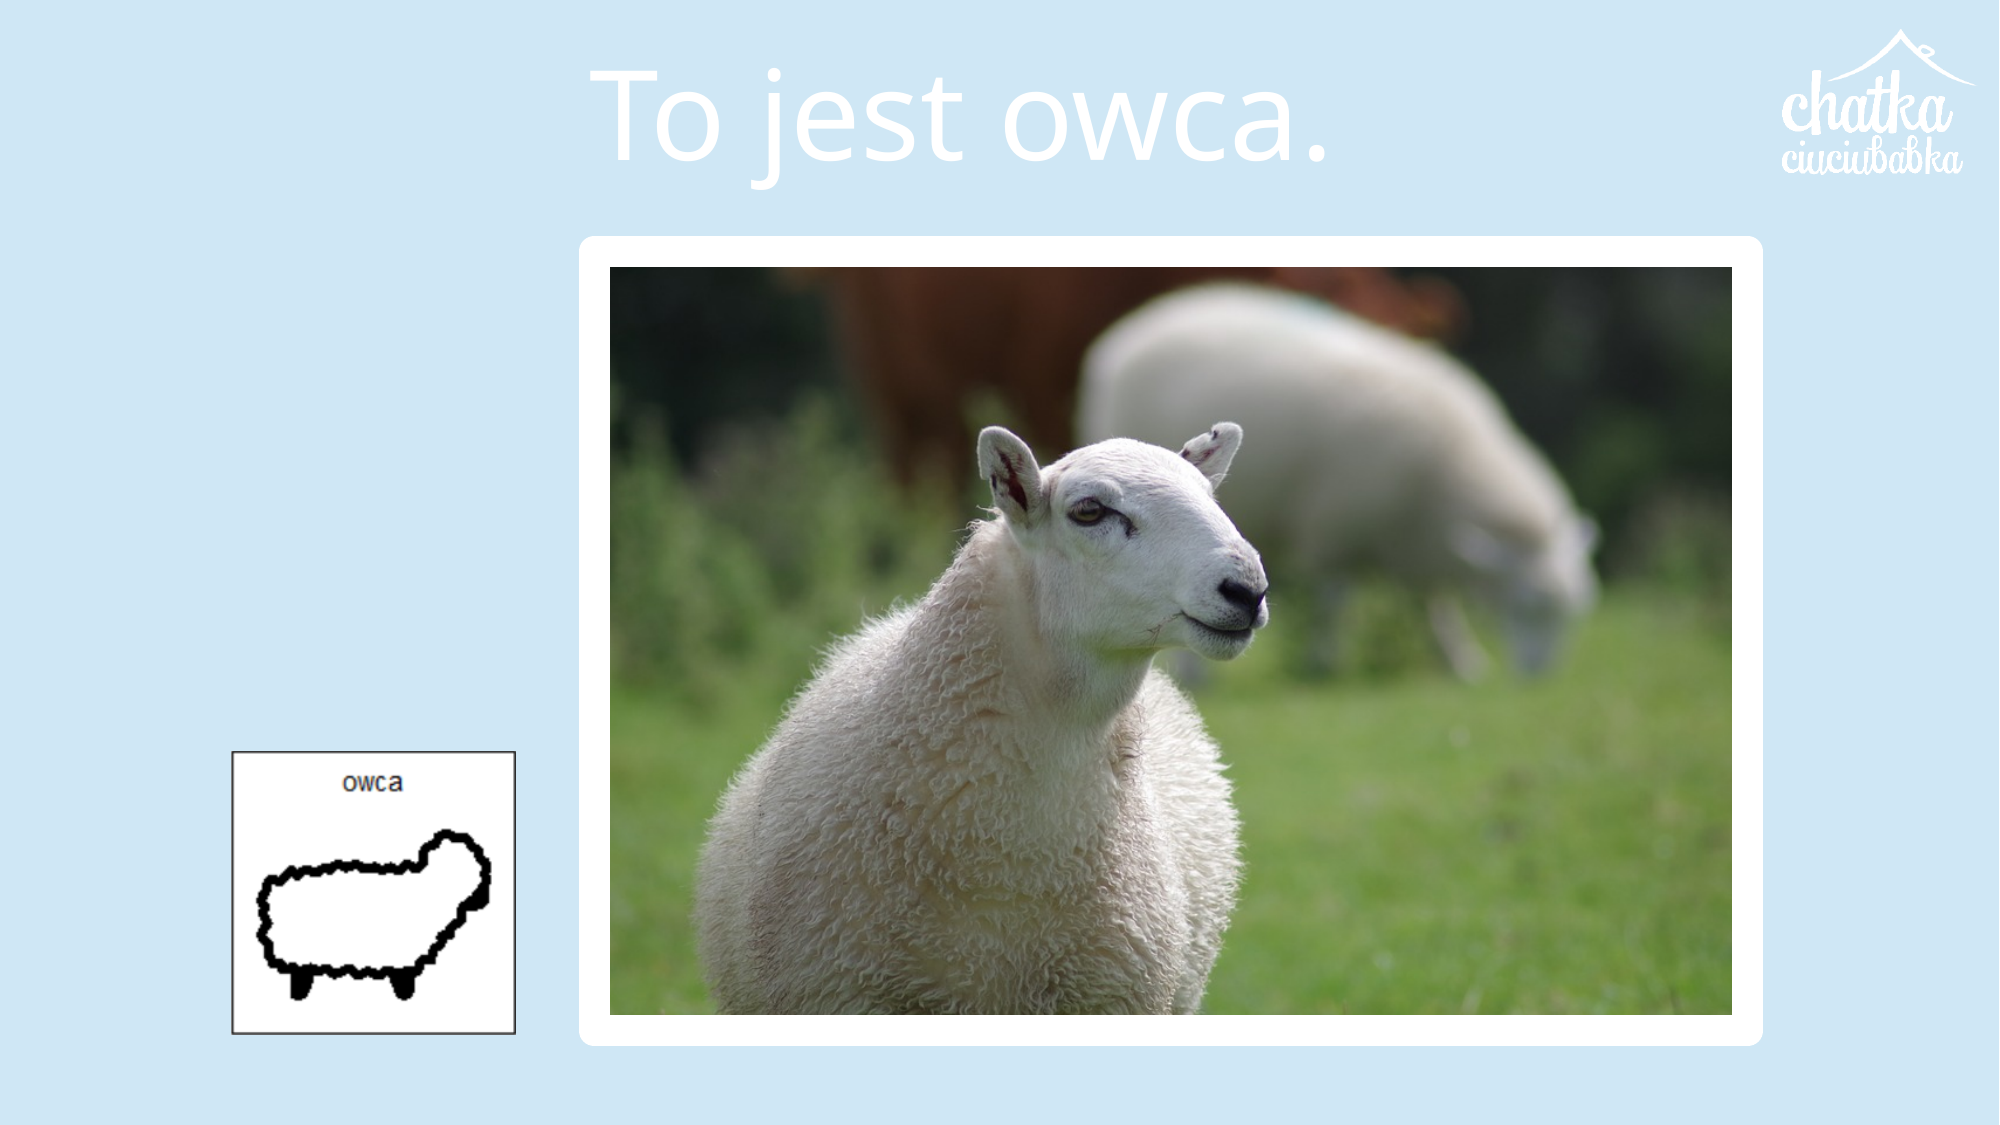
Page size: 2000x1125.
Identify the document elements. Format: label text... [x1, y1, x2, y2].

picture [1755, 5, 1991, 241]
picture [609, 267, 1732, 1016]
picture [231, 751, 516, 1035]
text_box To jest owca. [574, 45, 1668, 196]
